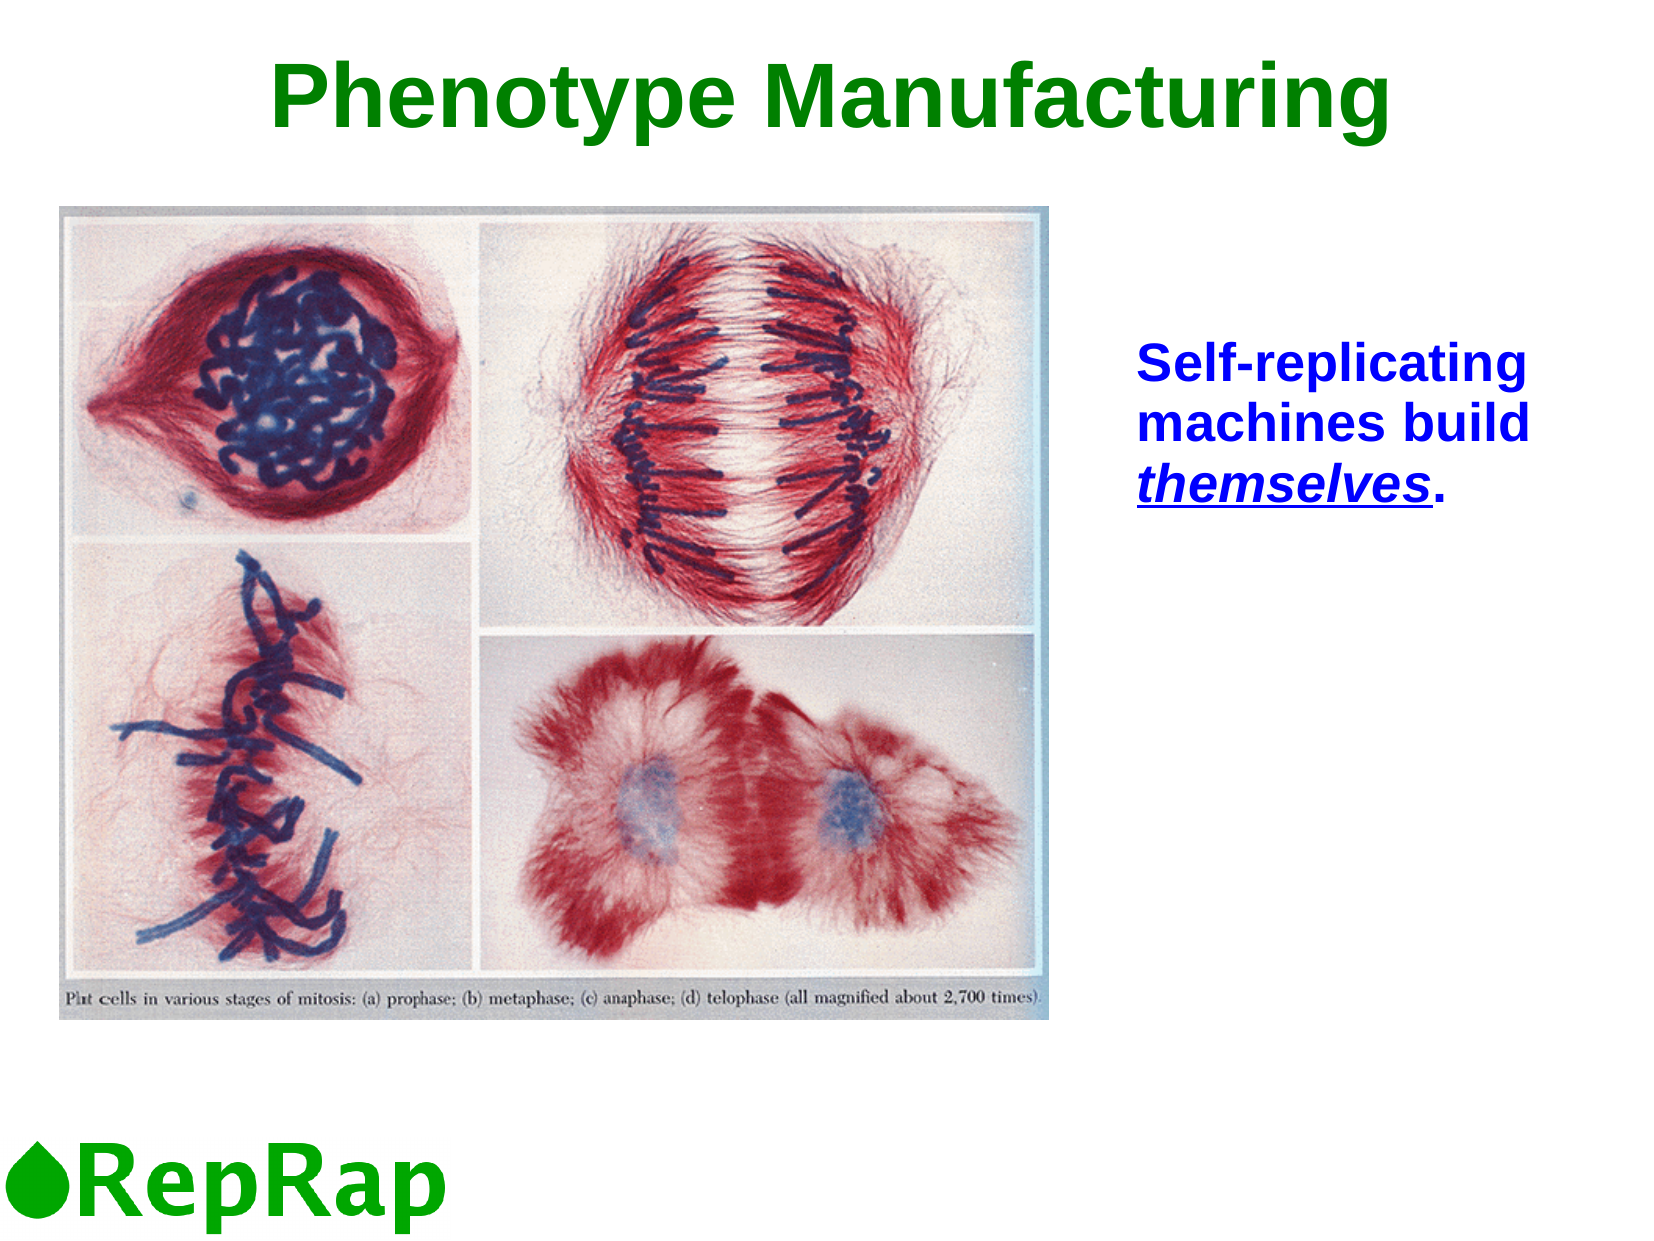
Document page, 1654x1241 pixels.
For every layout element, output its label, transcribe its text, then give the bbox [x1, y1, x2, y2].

text_box Self-replicating machines build themselves. [1122, 324, 1570, 551]
picture [59, 206, 1049, 1020]
title Phenotype Manufacturing [88, 29, 1577, 266]
picture [0, 1137, 451, 1240]
